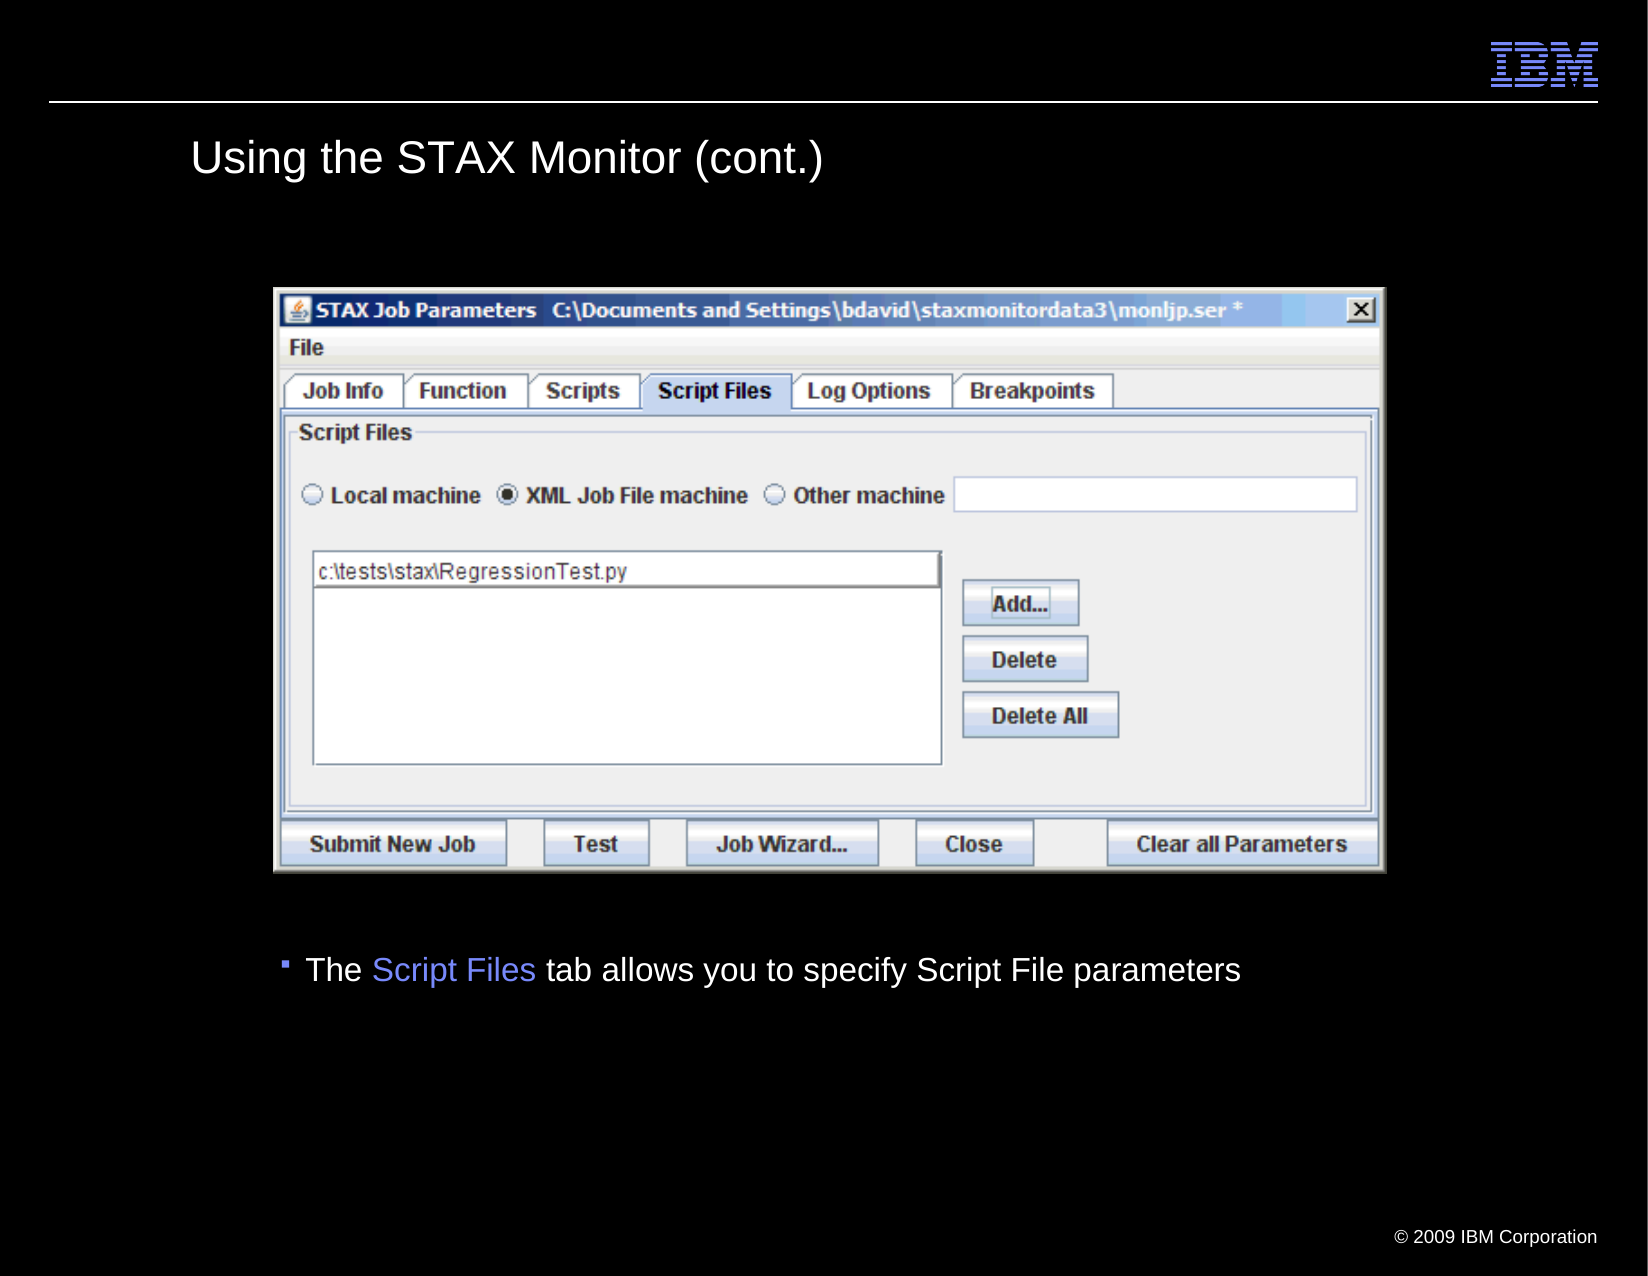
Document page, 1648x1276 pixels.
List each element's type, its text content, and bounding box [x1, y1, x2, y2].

picture [273, 287, 1387, 874]
picture [1491, 42, 1598, 87]
title Using the STAX Monitor (cont.) [173, 125, 1648, 219]
text_box The Script Files tab allows you to specify Script File parameters [219, 219, 1570, 988]
